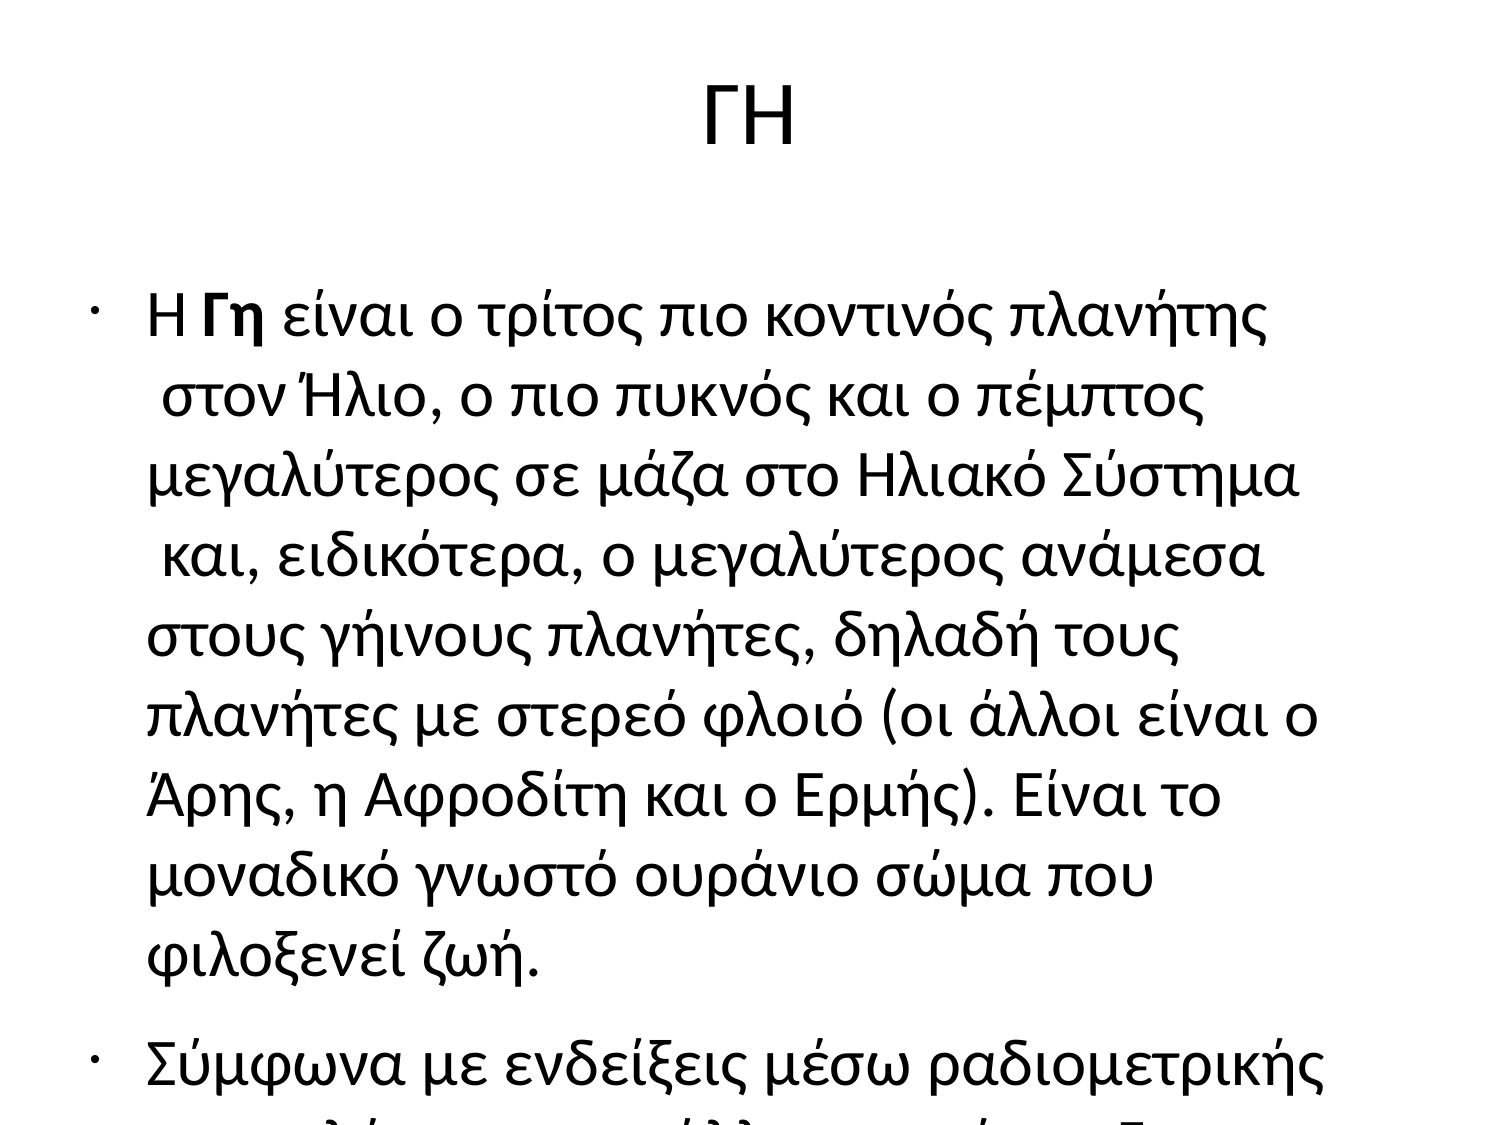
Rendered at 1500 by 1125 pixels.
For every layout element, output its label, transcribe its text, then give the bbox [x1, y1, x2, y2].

title ΓΗ [75, 45, 1425, 233]
list Η Γη είναι ο τρίτος πιο κοντινός πλανήτης στον Ήλιο, ο πιο πυκνός και ο πέμπτος μεγαλύτερος σε μάζα στο Ηλιακό Σύστημα και, ειδικότερα, ο μεγαλύτερος ανάμεσα στους γήινους πλανήτες, δηλαδή τους πλανήτες με στερεό φλοιό (οι άλλοι είναι ο Άρης, η Αφροδίτη και ο Ερμής). Είναι το μοναδικό γνωστό ουράνιο σώμα που φιλοξενεί ζωή. Σύμφωνα με ενδείξεις μέσω ραδιομετρικής χρονολόγησης και άλλων πηγών, η Γη σχηματίστηκε πριν από 4,54 δισεκατομμύρια έτη.[3][4][5] Αλληλεπιδρά με τα άλλα αντικείμενα του χώρου μέσω βαρυτικών δυνάμεων, ιδιαίτερα με τον Ήλιο και τη Σελήνη, η οποία αποτελεί τον μοναδικό μόνιμο φυσικό δορυφόρο της. Η αλληλεπίδραση της Γης με το βαρυτικό πεδίο της Σελήνης δημιουργεί την παλίρροια των ωκεανών, σταθεροποιεί την κατεύθυνση του άξονα περιστροφής της Γης και σταδιακά μειώνει τον ρυθμό περιστροφής του πλανήτη μας. [75, 262, 1425, 1005]
